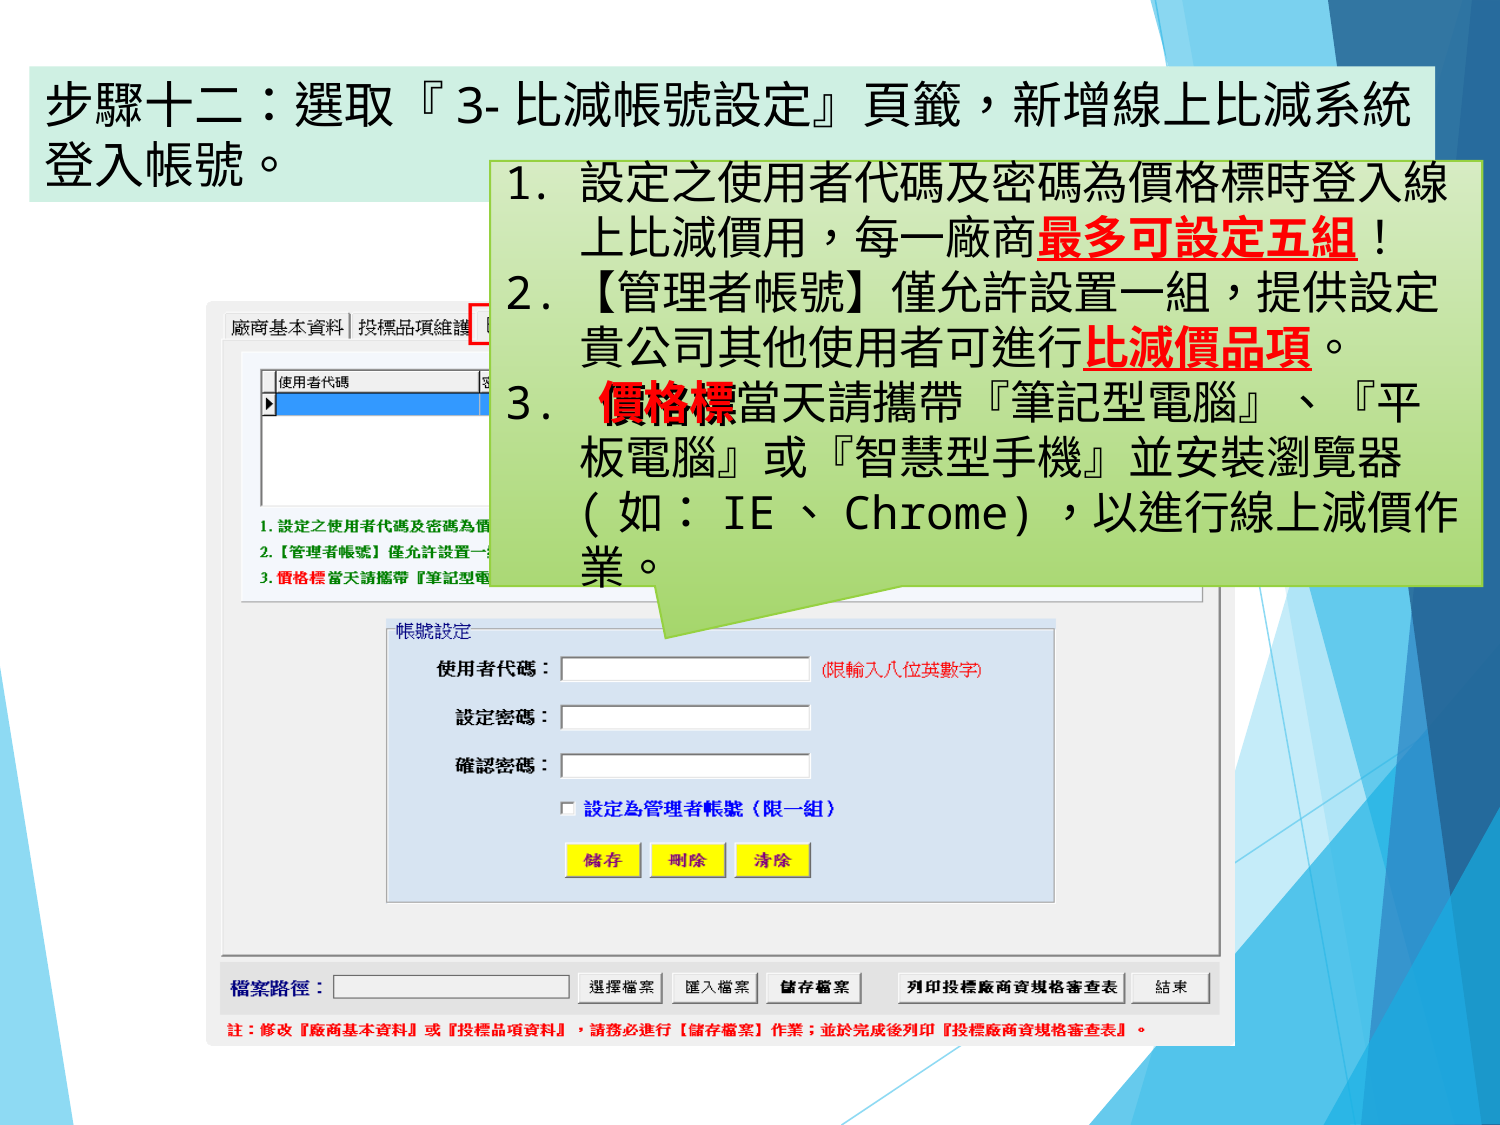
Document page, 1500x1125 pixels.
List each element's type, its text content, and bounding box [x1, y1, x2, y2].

text_box 設定之使用者代碼及密碼為價格標時登入線上比減價用，每一廠商最多可設定五組！ 2.【管理者帳號】僅允許設置一組，提供設定貴公司其他使用者可進行比減價品項。 3. 價格標當天請攜帶『筆記型電腦』、『平板電腦』或『智慧型手機』並安裝瀏覽器(如：IE、Chrome)，以進行線上減價作業。 [490, 160, 1483, 639]
picture [206, 301, 1235, 1046]
text_box 步驟十二：選取『3-比減帳號設定』頁籤，新增線上比減系統登入帳號。 [29, 66, 1436, 202]
